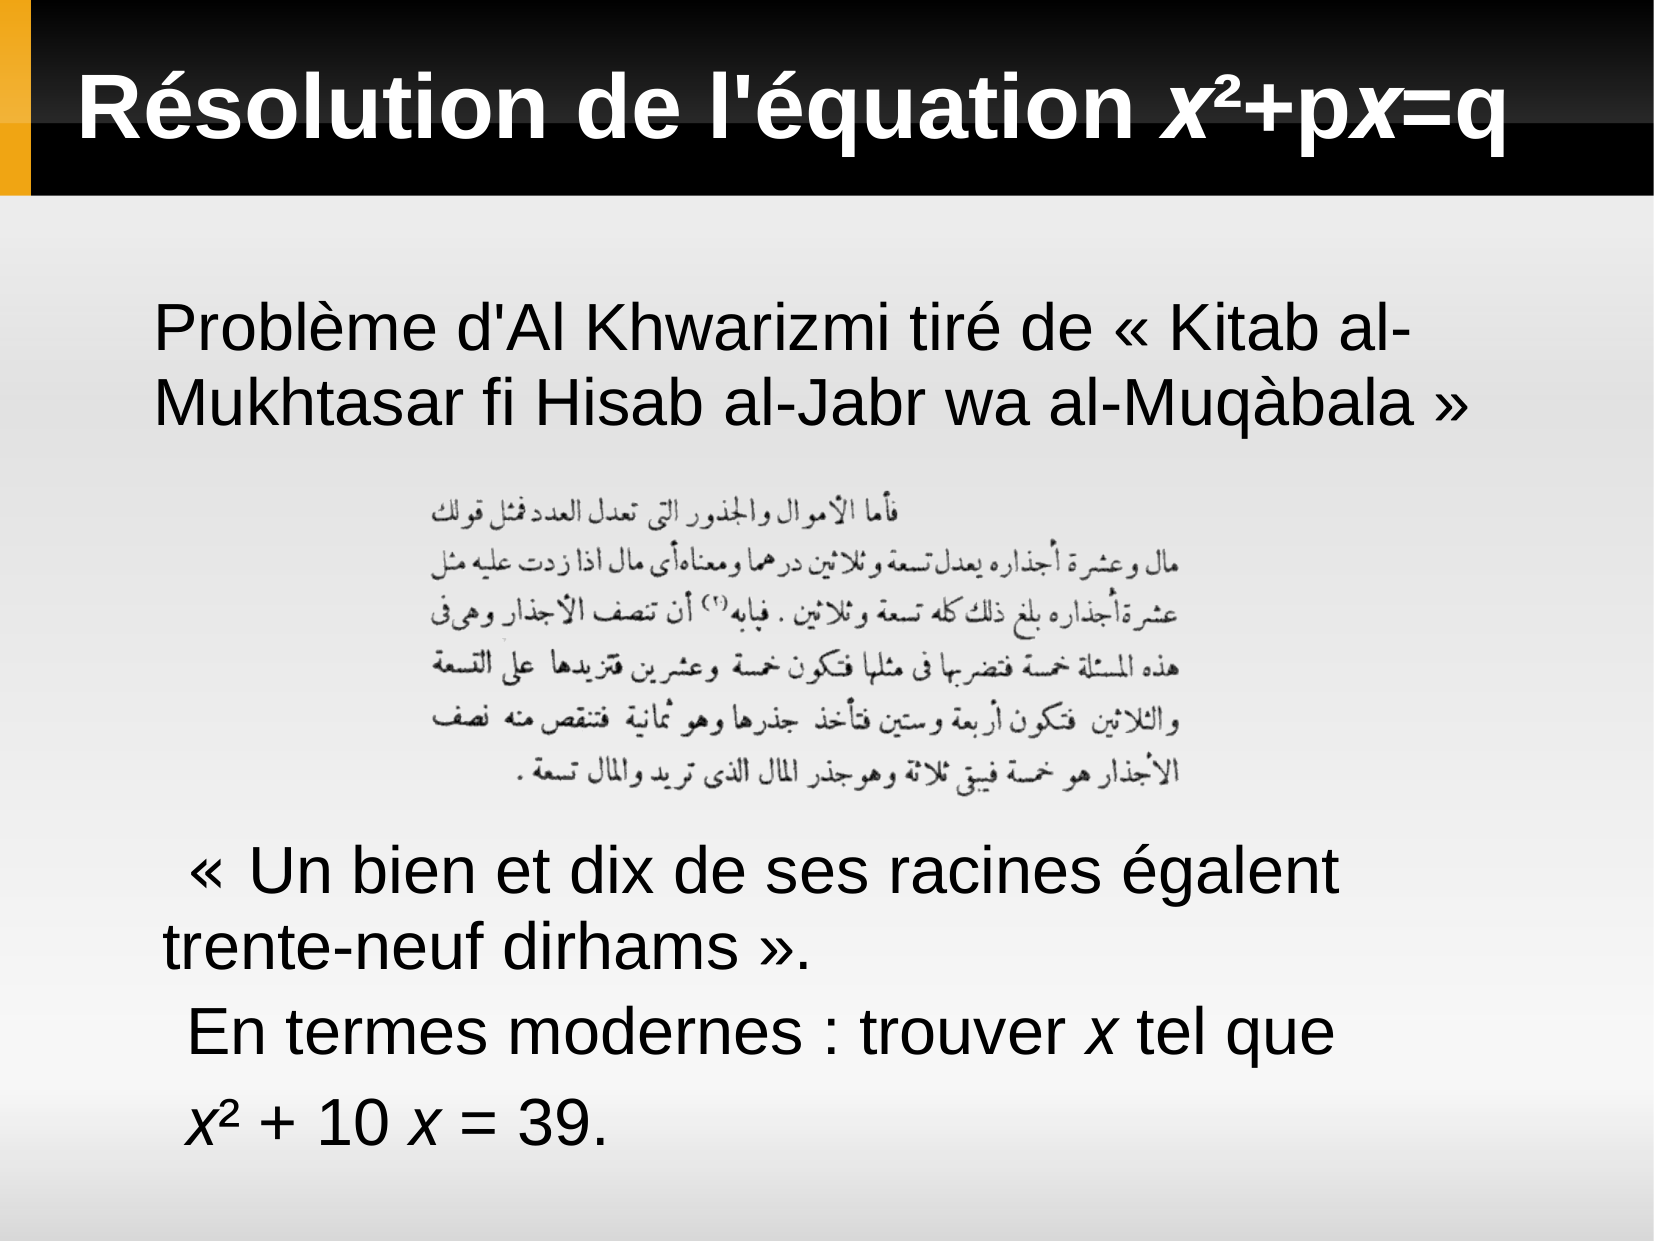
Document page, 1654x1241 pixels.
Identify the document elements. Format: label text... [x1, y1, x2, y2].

list Problème d'Al Khwarizmi tiré de « Kitab al-Mukhtasar fi Hisab al-Jabr wa al-Muqàbala » [82, 290, 1571, 798]
title Résolution de l'équation x²+px=q [76, 0, 1565, 208]
picture [0, 0, 1654, 1241]
text_box « Un bien et dix de ses racines égalent trente-neuf dirhams ». En termes modernes : trouver x tel que x² + 10 x = 39. [147, 823, 1477, 1168]
